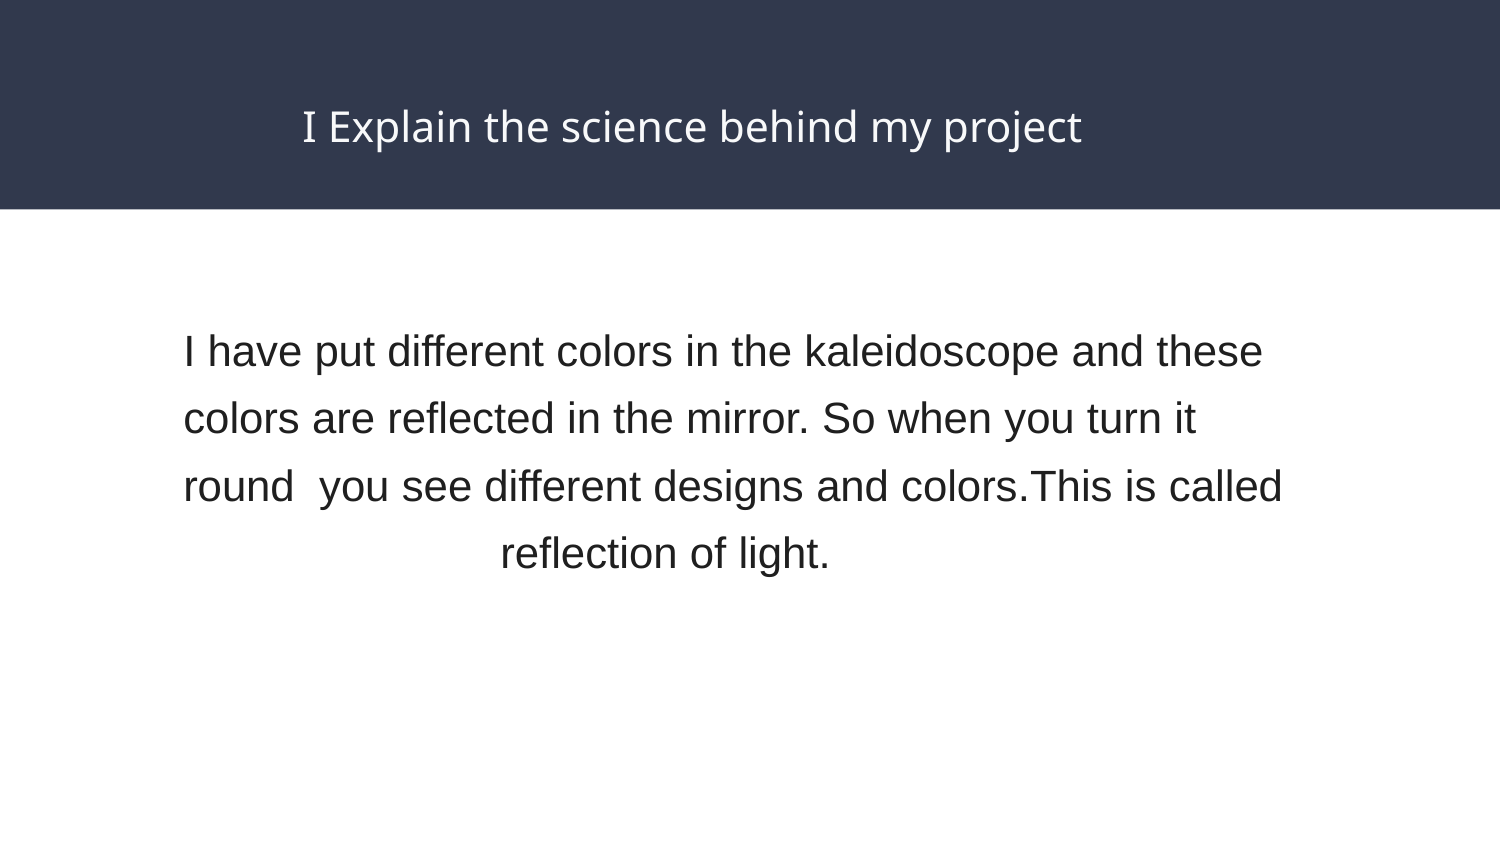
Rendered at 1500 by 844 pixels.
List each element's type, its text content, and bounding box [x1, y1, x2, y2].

text_box I have put different colors in the kaleidoscope and these colors are reflected in the mirror. So when you turn it round you see different designs and colors.This is called reflection of light. [93, 293, 1334, 776]
title I Explain the science behind my project [51, 82, 1449, 185]
